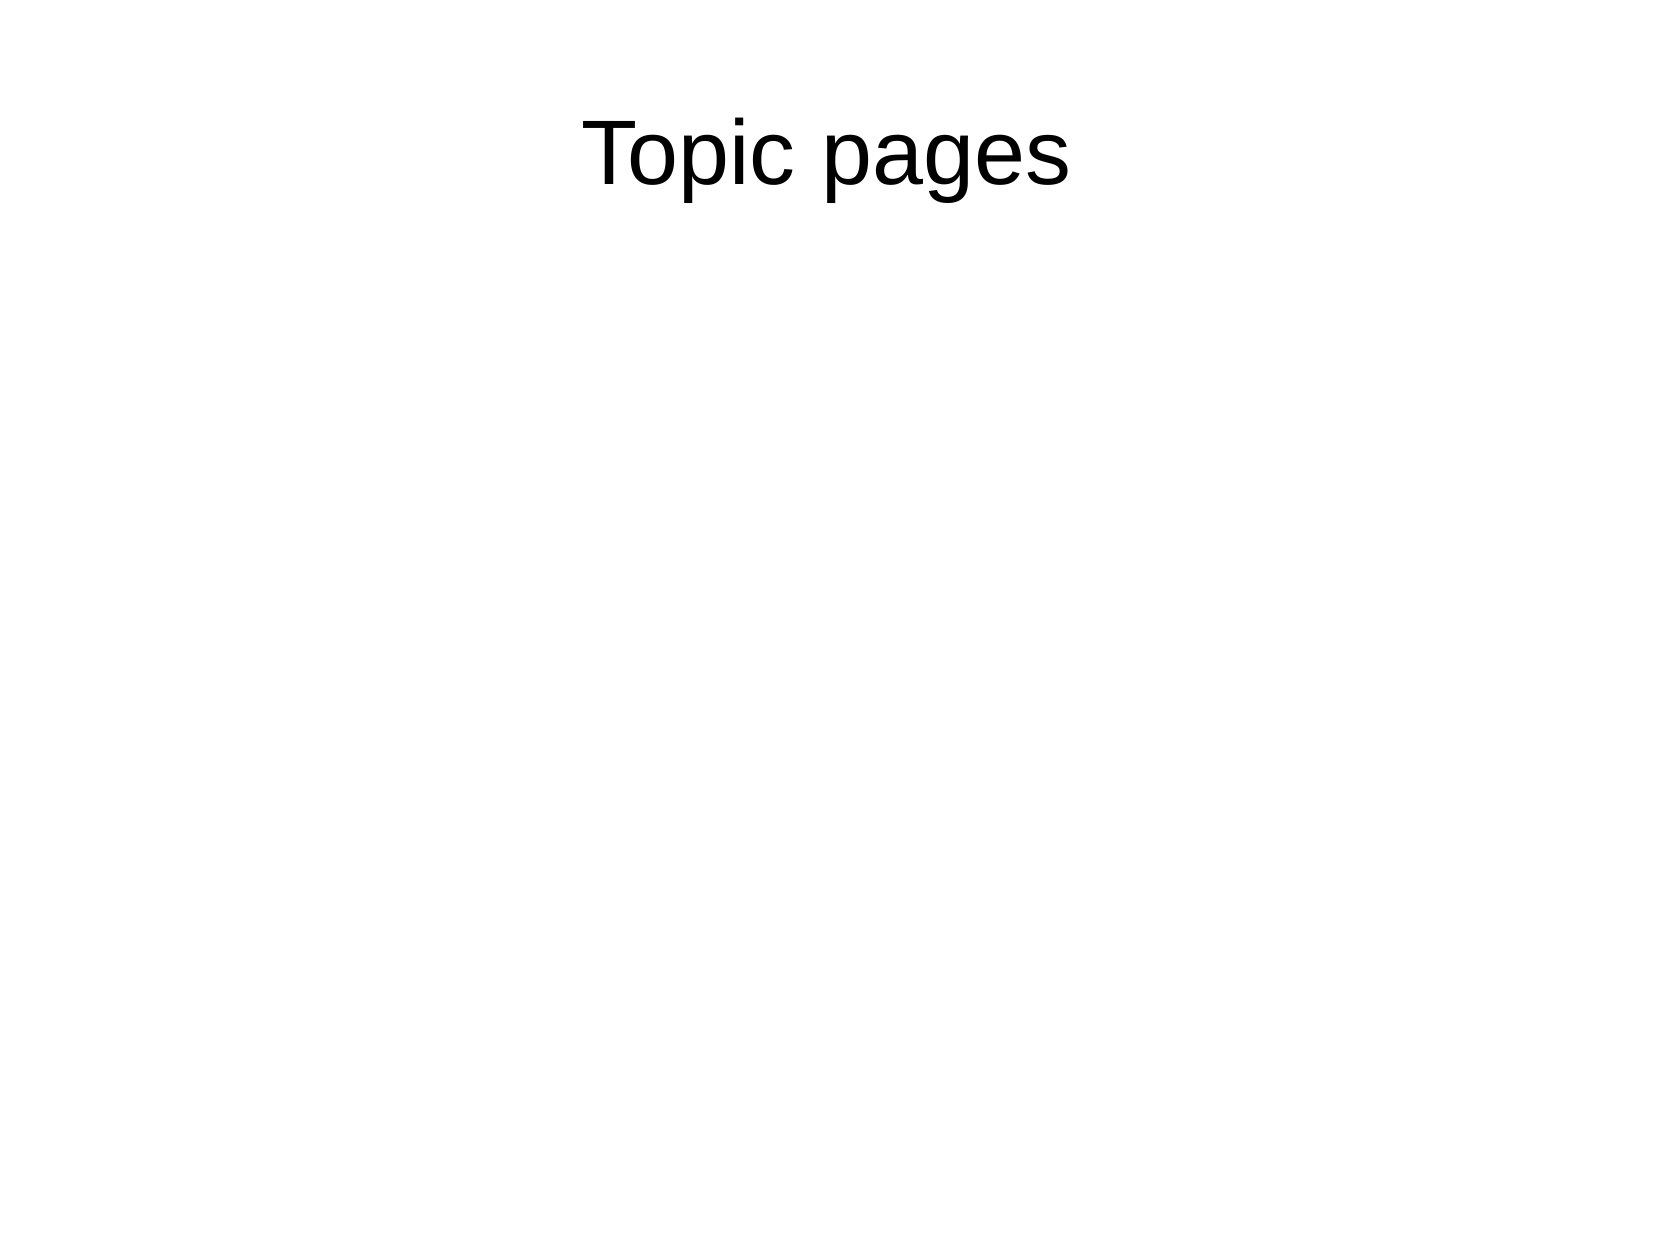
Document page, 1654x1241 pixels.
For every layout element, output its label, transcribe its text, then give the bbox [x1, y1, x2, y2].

title Topic pages [82, 56, 1571, 250]
